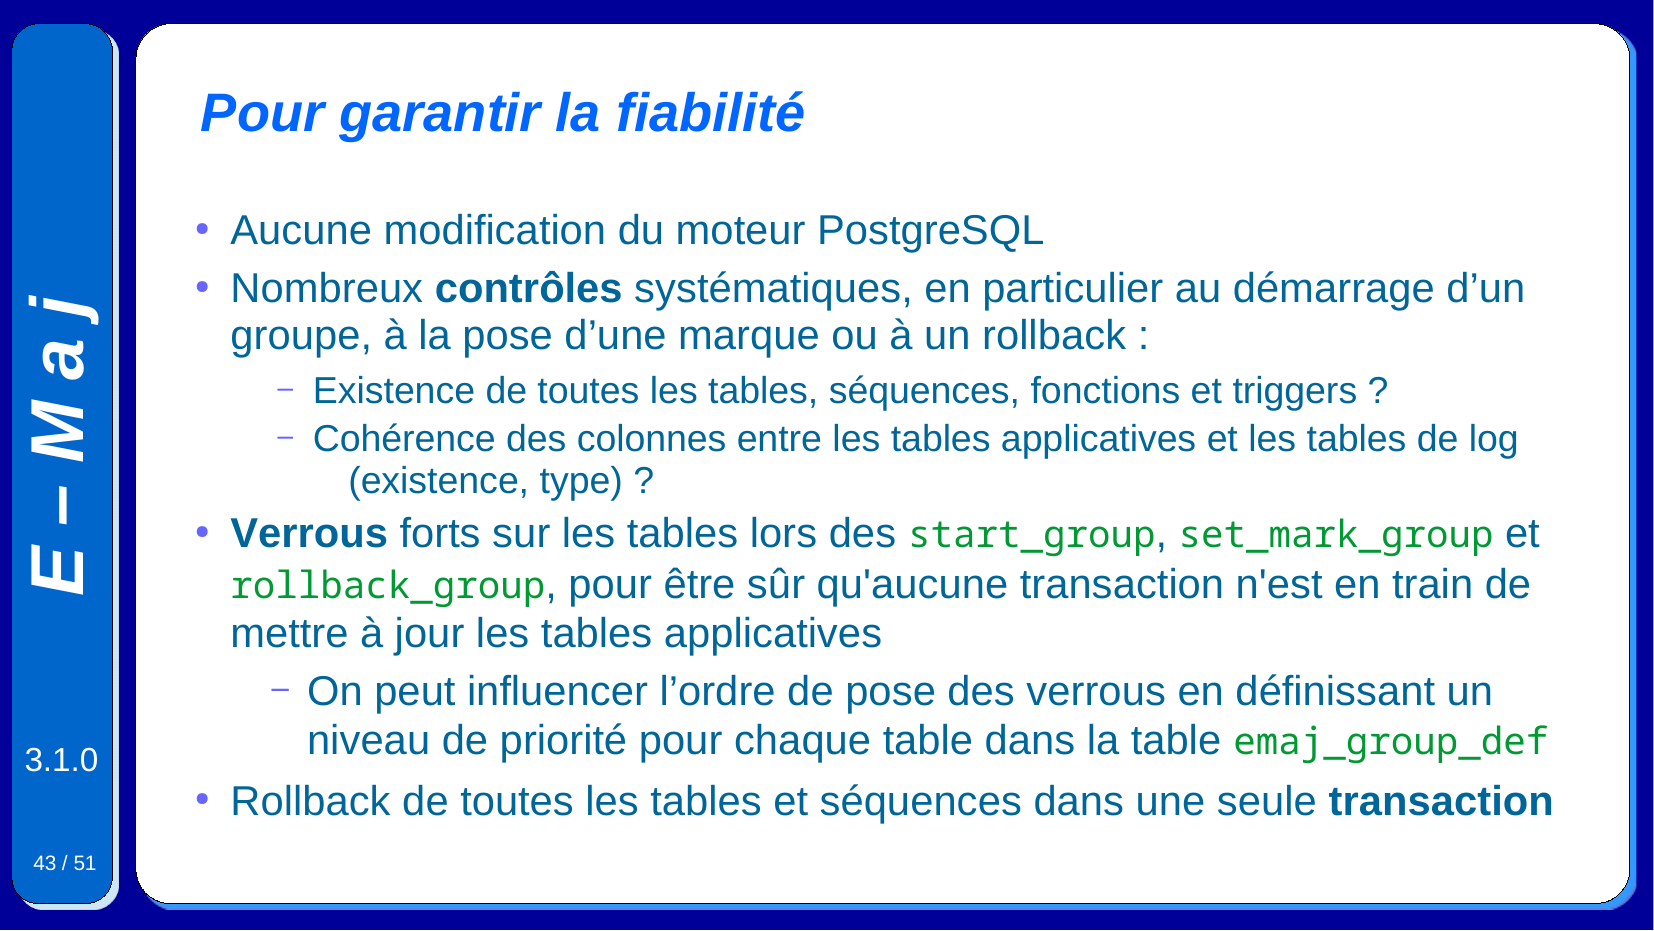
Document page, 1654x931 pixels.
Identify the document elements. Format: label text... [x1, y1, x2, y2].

list Aucune modification du moteur PostgreSQL Nombreux contrôles systématiques, en particulier au démarrage d’un groupe, à la pose d’une marque ou à un rollback : Existence de toutes les tables, séquences, fonctions et triggers ? Cohérence des colonnes entre les tables applicatives et les tables de log (existence, type) ? Verrous forts sur les tables lors des start_group, set_mark_group et rollback_group, pour être sûr qu'aucune transaction n'est en train de mettre à jour les tables applicatives On peut influencer l’ordre de pose des verrous en définissant un niveau de priorité pour chaque table dans la table emaj_group_def Rollback de toutes les tables et séquences dans une seule transaction [177, 206, 1587, 827]
title Pour garantir la fiabilité [200, 34, 1575, 191]
